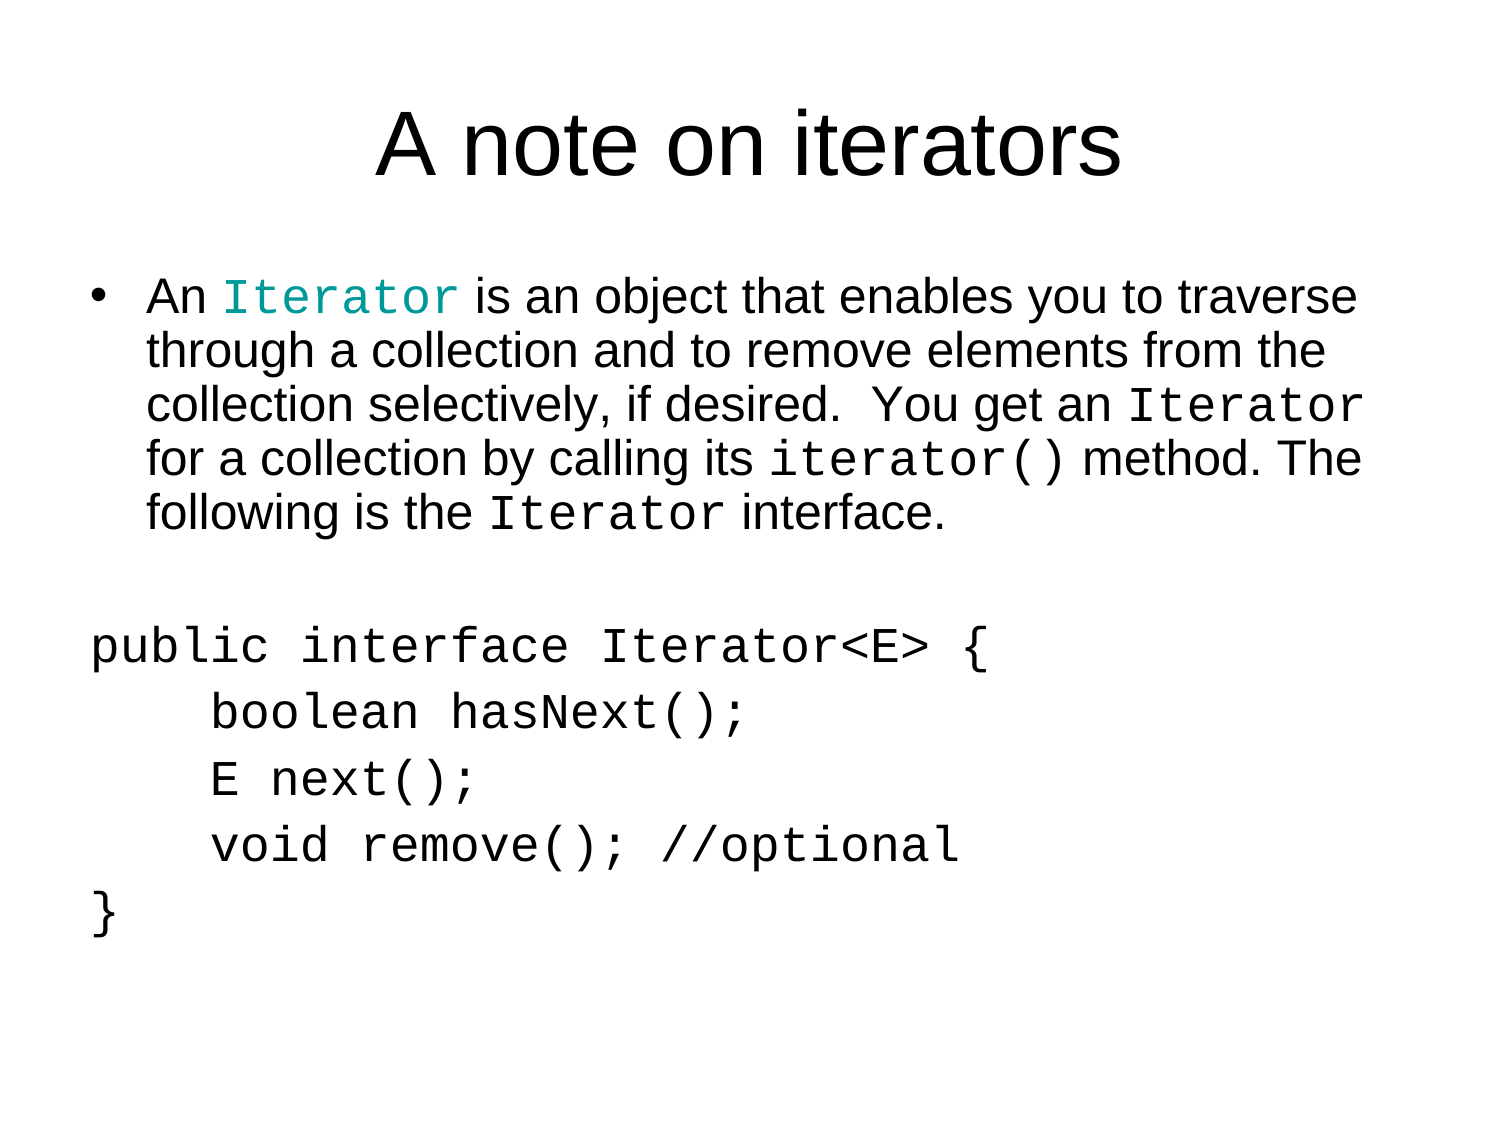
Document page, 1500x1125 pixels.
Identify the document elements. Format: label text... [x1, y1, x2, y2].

title A note on iterators [75, 45, 1426, 233]
list An Iterator is an object that enables you to traverse through a collection and to remove elements from the collection selectively, if desired. You get an Iterator for a collection by calling its iterator() method. The following is the Iterator interface. public interface Iterator<E> { boolean hasNext(); E next(); void remove(); //optional } [75, 262, 1426, 1006]
